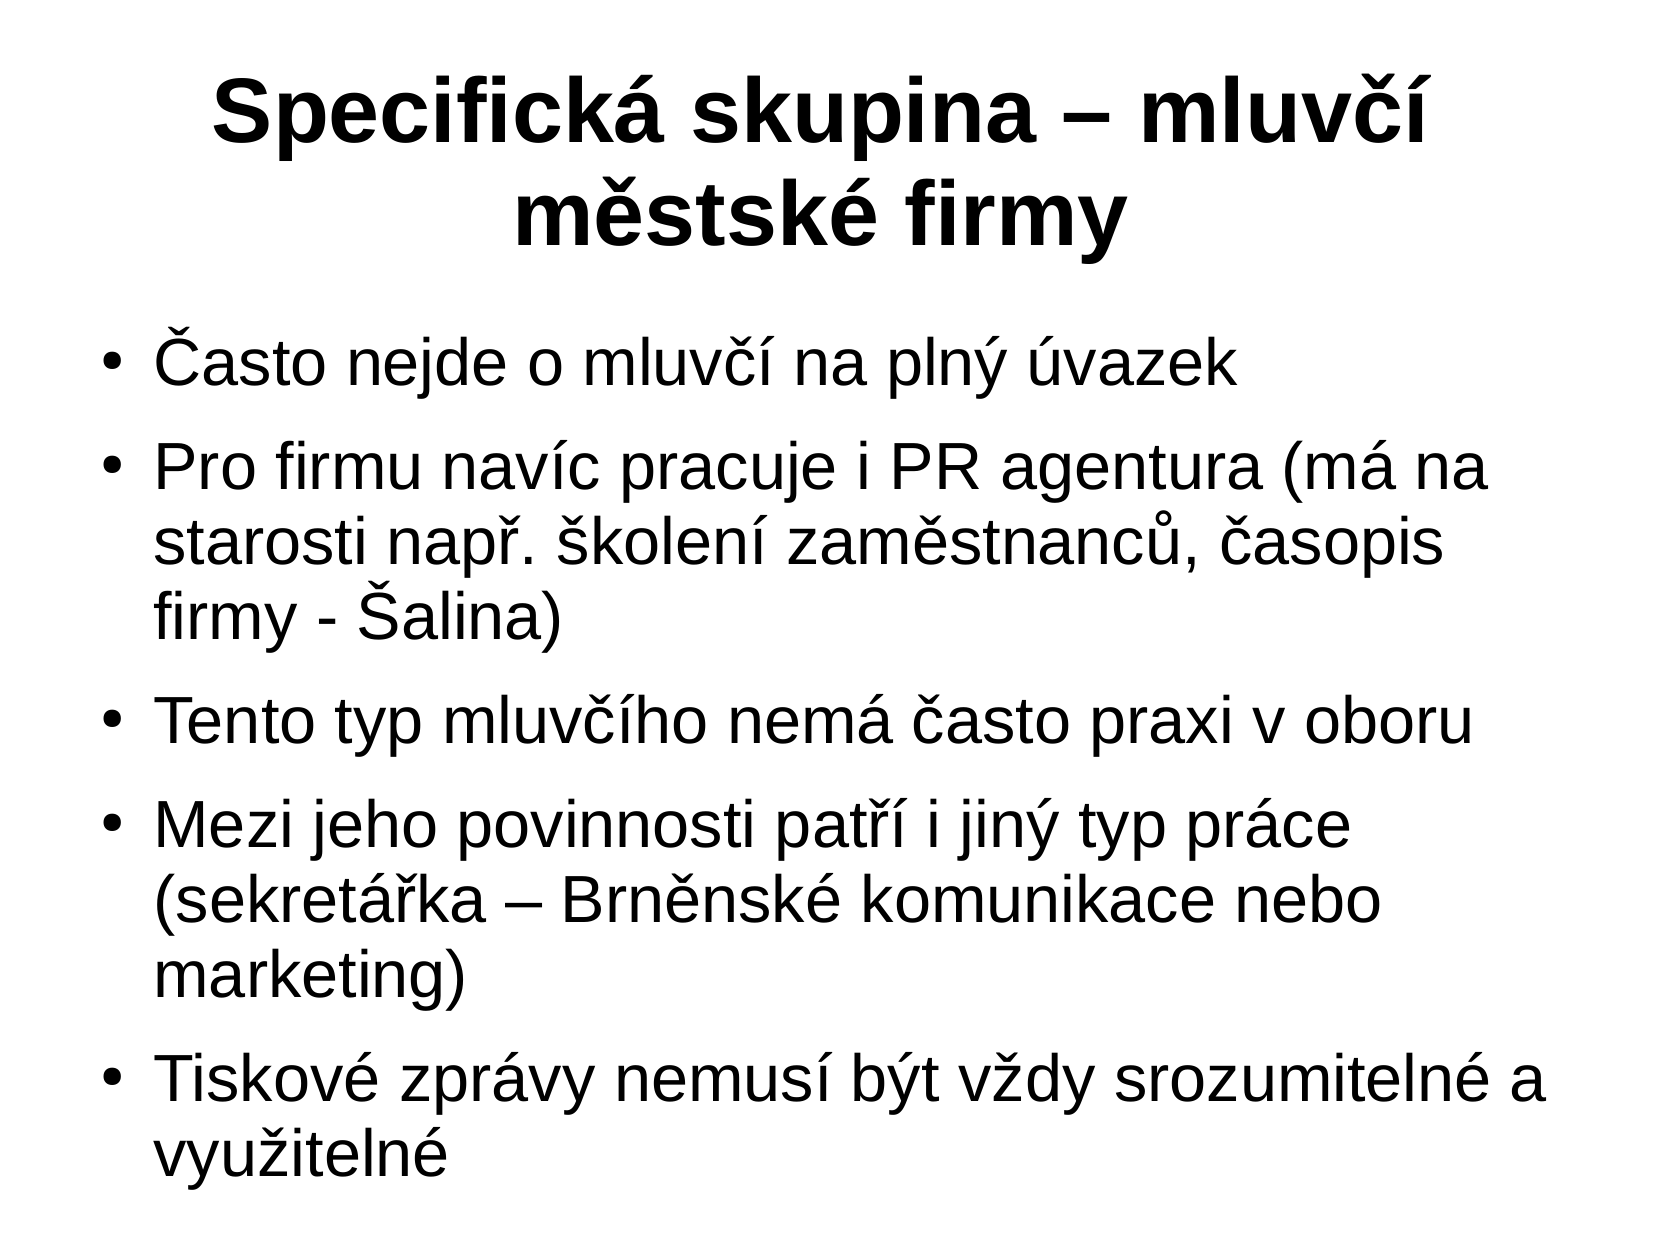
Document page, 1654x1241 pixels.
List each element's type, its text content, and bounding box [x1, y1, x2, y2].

title Specifická skupina – mluvčí městské firmy [76, 58, 1565, 266]
list Často nejde o mluvčí na plný úvazek Pro firmu navíc pracuje i PR agentura (má na starosti např. školení zaměstnanců, časopis firmy - Šalina) Tento typ mluvčího nemá často praxi v oboru Mezi jeho povinnosti patří i jiný typ práce (sekretářka – Brněnské komunikace nebo marketing) Tiskové zprávy nemusí být vždy srozumitelné a využitelné [82, 324, 1571, 1241]
